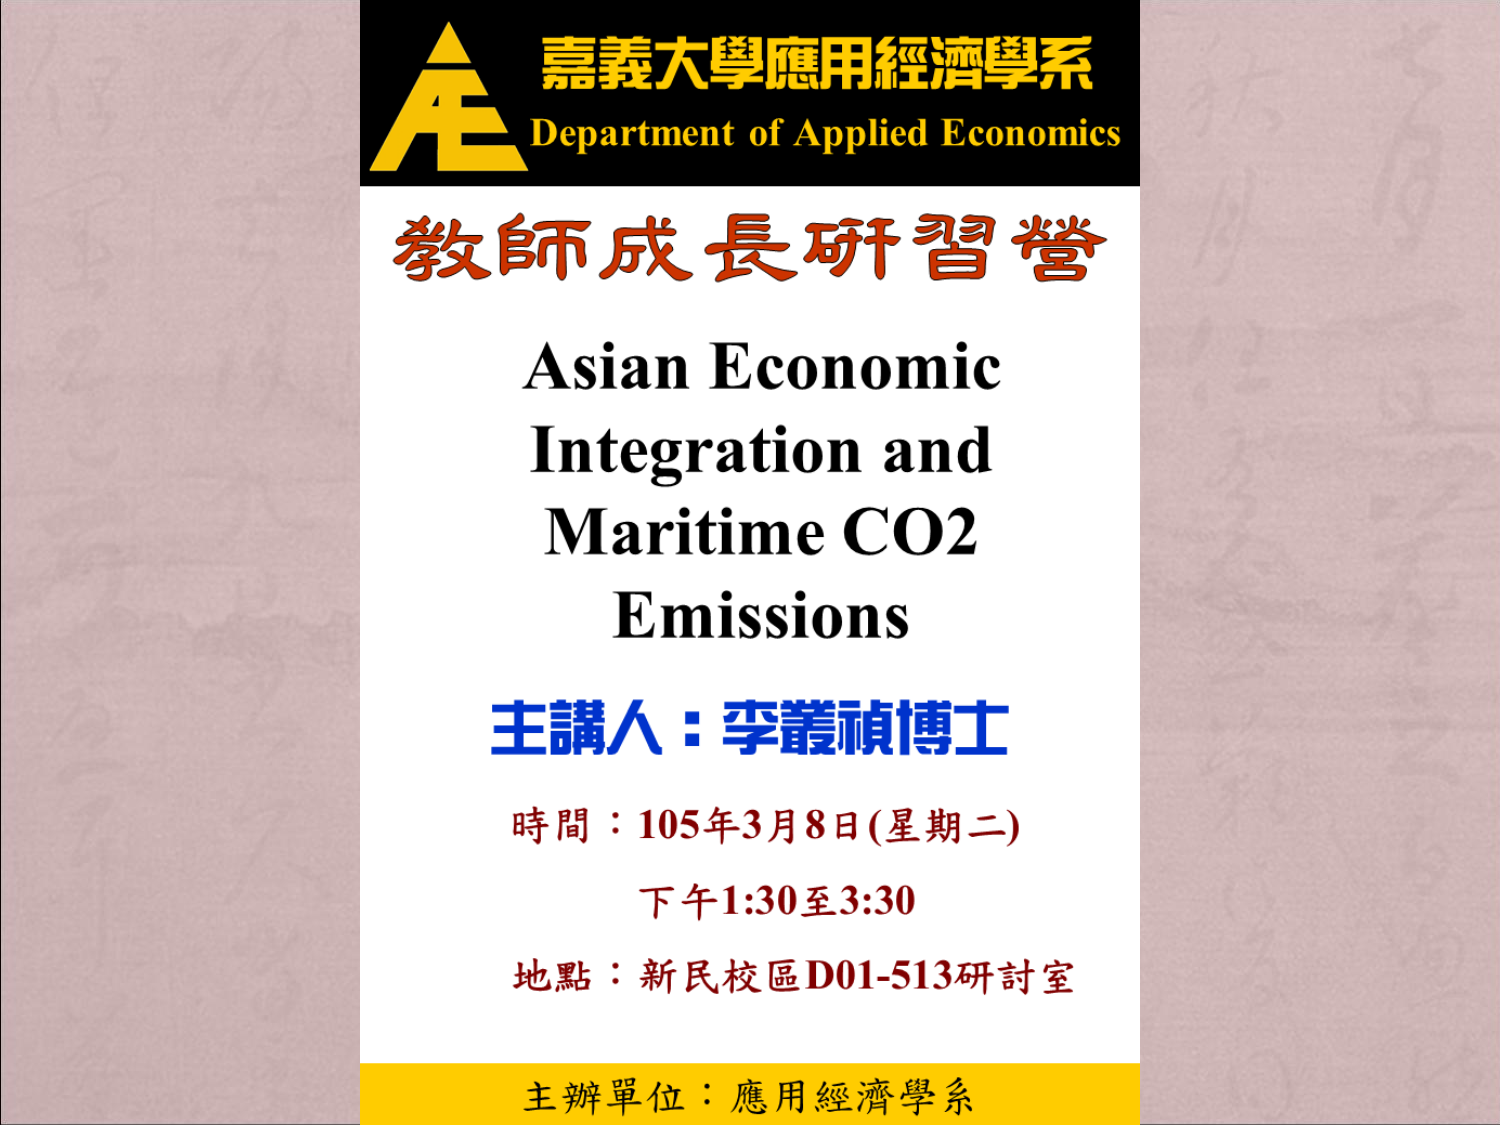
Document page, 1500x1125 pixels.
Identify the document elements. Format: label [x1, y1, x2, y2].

picture [360, 0, 1140, 1125]
